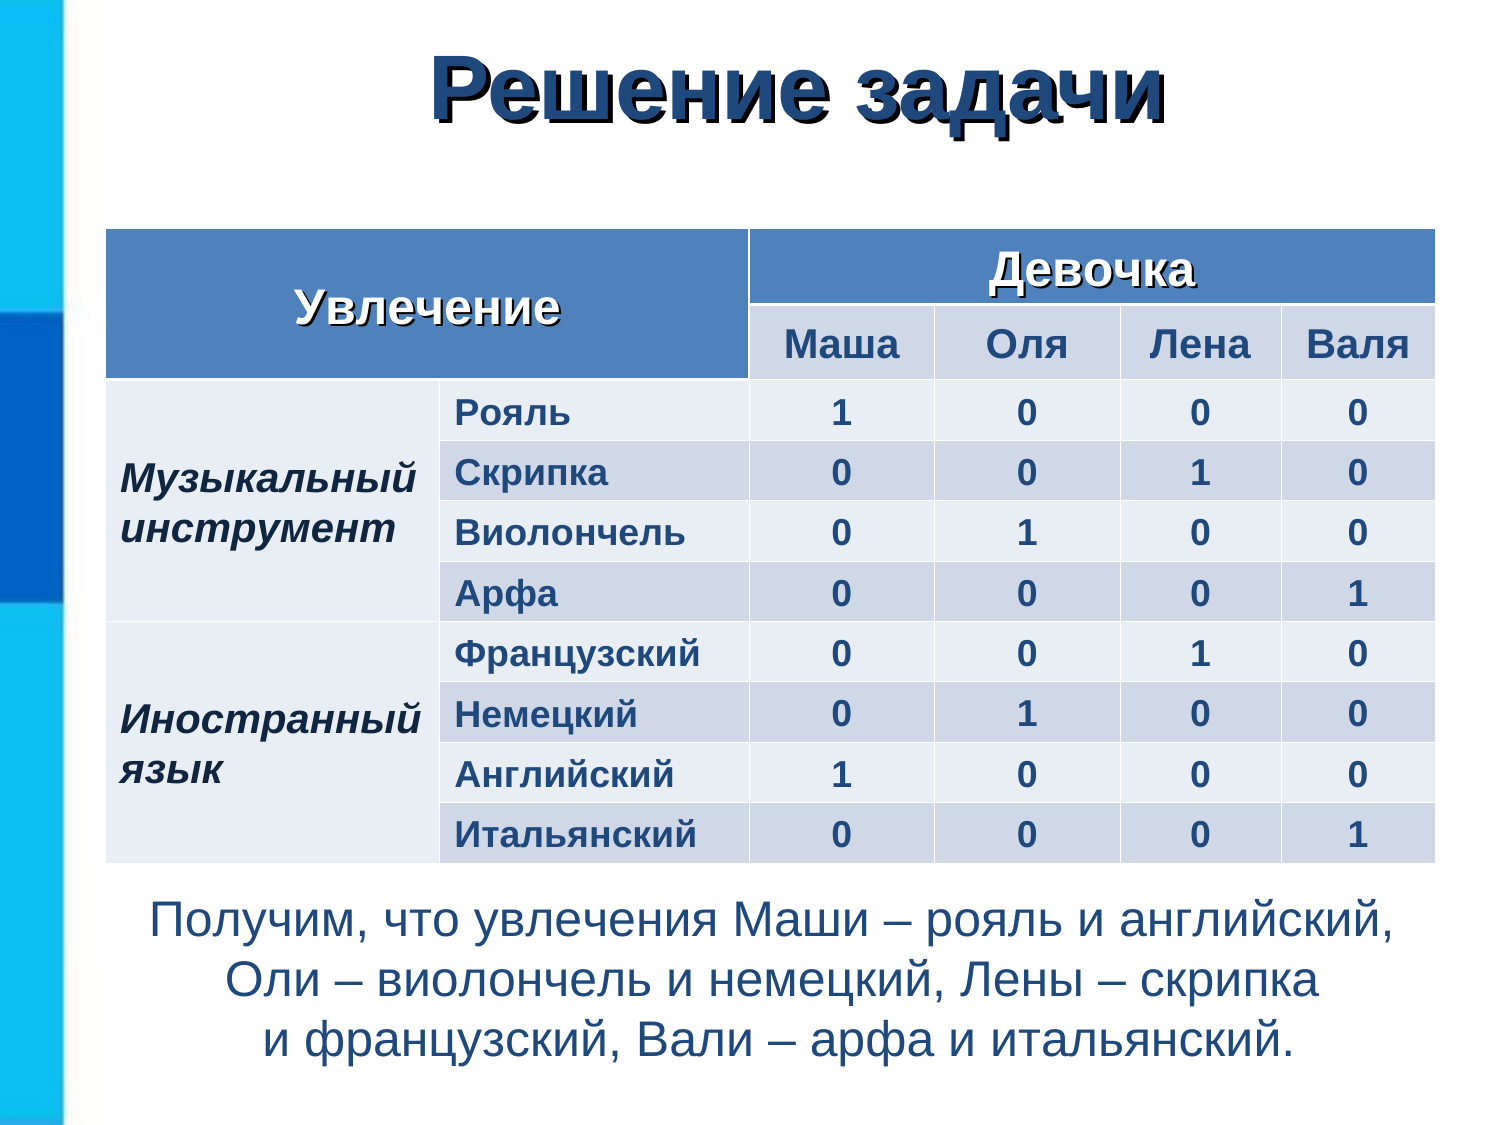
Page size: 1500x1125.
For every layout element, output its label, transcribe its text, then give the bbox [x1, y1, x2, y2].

table_cell 1 [1121, 622, 1281, 681]
table_cell 0 [1121, 743, 1281, 802]
table_header Девочка [750, 229, 1435, 303]
table_cell Английский [440, 743, 749, 802]
table_header Увлечение [106, 229, 748, 378]
picture [0, 0, 1500, 1125]
table_cell 0 [750, 501, 934, 561]
table_cell 1 [750, 380, 934, 440]
table_cell 1 [935, 501, 1120, 561]
table_cell 0 [750, 803, 934, 863]
table_cell 0 [935, 562, 1120, 621]
table_cell Виолончель [440, 501, 749, 561]
table_cell Рояль [440, 381, 749, 440]
table_cell 0 [935, 743, 1120, 802]
table_cell 1 [1282, 803, 1435, 863]
table_cell 0 [1282, 441, 1435, 500]
table_cell Валя [1282, 306, 1435, 379]
table_cell Немецкий [440, 682, 749, 742]
table_cell 0 [1282, 743, 1435, 802]
table_cell 0 [1121, 803, 1281, 863]
table_cell Оля [935, 306, 1120, 379]
text_box Получим, что увлечения Маши – рояль и английский, Оли – виолончель и немецкий, Лены – скрипка и французский, Вали – арфа и итальянский. [105, 878, 1454, 1075]
table_cell 0 [750, 682, 934, 742]
table_cell 0 [750, 562, 934, 621]
title Решение задачи [171, 30, 1425, 135]
table_cell Лена [1121, 306, 1281, 379]
table_cell 0 [750, 622, 934, 681]
table_cell 1 [1282, 562, 1435, 621]
table_cell 0 [935, 803, 1120, 863]
table_cell Скрипка [440, 441, 749, 500]
table_cell Итальянский [440, 803, 749, 863]
table_cell 0 [1121, 501, 1281, 561]
table_cell Музыкальный инструмент [106, 381, 439, 621]
table_cell 0 [1282, 501, 1435, 561]
table_cell 0 [935, 622, 1120, 681]
table_cell 0 [1121, 562, 1281, 621]
table_cell 0 [1282, 682, 1435, 742]
table_cell 1 [1121, 441, 1281, 500]
table_cell 0 [1121, 380, 1281, 440]
table_cell 0 [1282, 622, 1435, 681]
table_cell Иностранный язык [106, 622, 439, 863]
table_cell 1 [935, 682, 1120, 742]
table_cell 0 [935, 441, 1120, 500]
table_cell 0 [935, 380, 1120, 440]
table_cell Арфа [440, 562, 749, 621]
table_cell Французский [440, 622, 749, 681]
table_cell Маша [750, 306, 934, 379]
table_cell 0 [750, 441, 934, 500]
table_cell 1 [750, 743, 934, 802]
table_cell 0 [1121, 682, 1281, 742]
table_cell 0 [1282, 380, 1435, 440]
